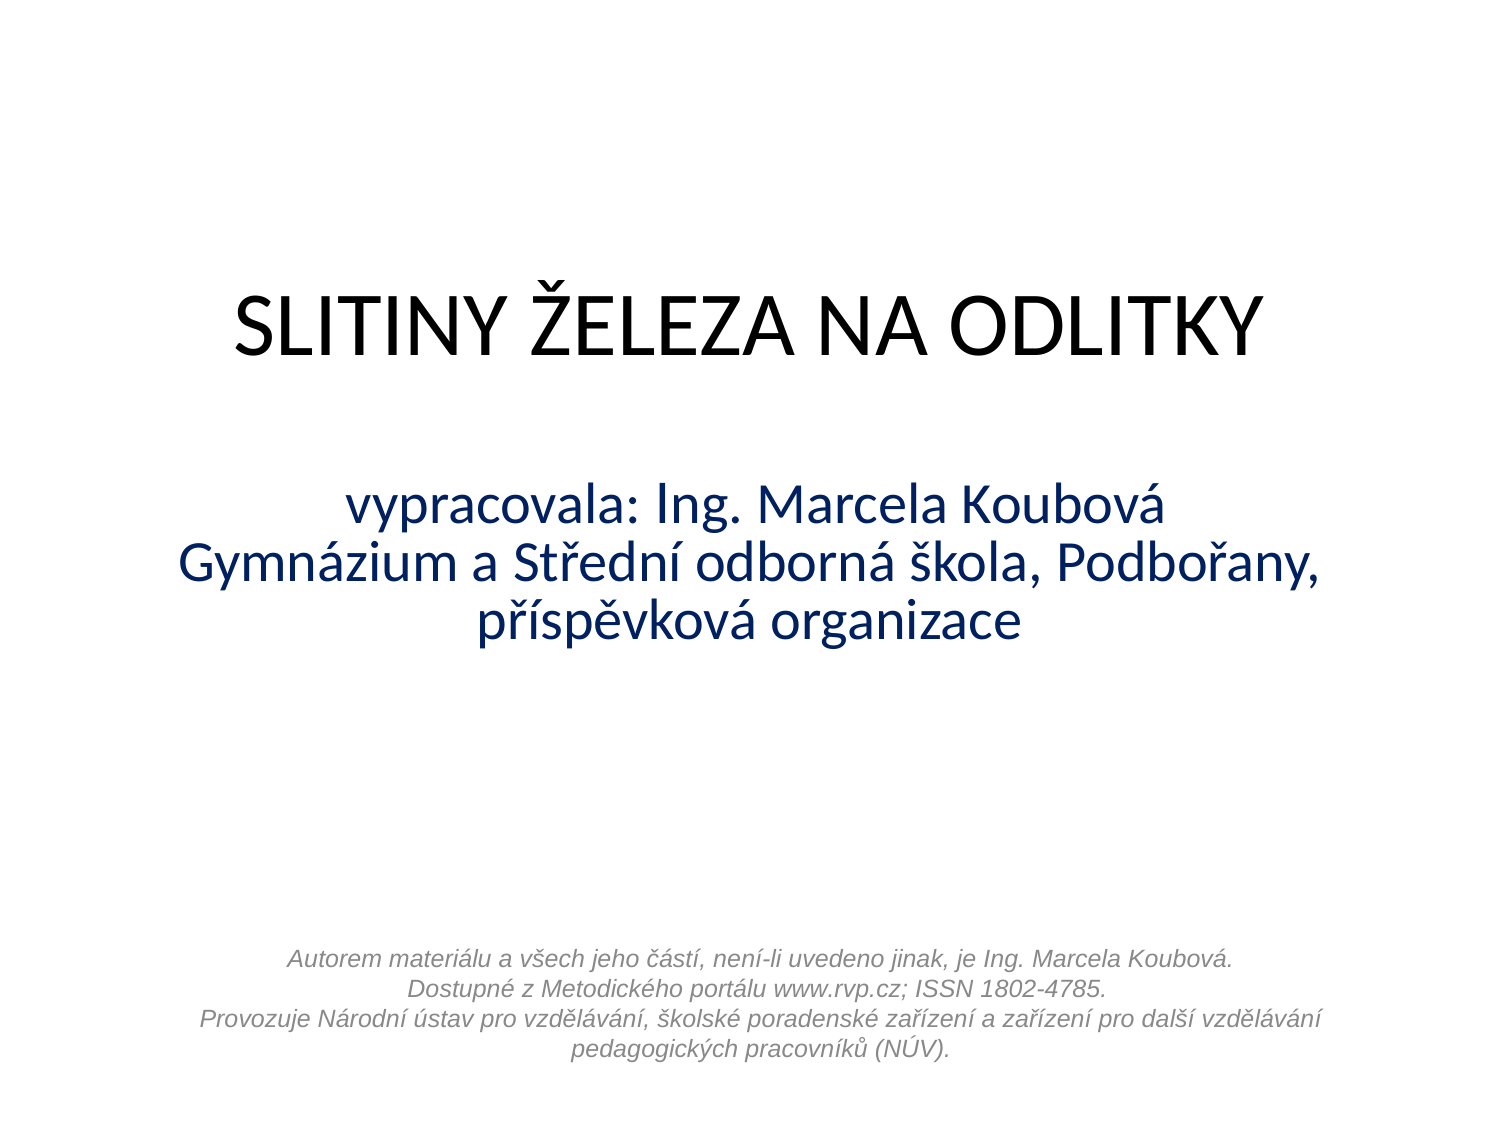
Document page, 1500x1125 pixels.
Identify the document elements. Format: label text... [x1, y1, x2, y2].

text_box Autorem materiálu a všech jeho částí, není-li uvedeno jinak, je Ing. Marcela Koubová. Dostupné z Metodického portálu www.rvp.cz; ISSN 1802-4785. Provozuje Národní ústav pro vzdělávání, školské poradenské zařízení a zařízení pro další vzdělávání pedagogických pracovníků (NÚV). [147, 987, 1377, 1048]
title SLITINY ŽELEZA NA ODLITKY vypracovala: Ing. Marcela Koubová Gymnázium a Střední odborná škola, Podbořany, příspěvková organizace [112, 248, 1388, 694]
